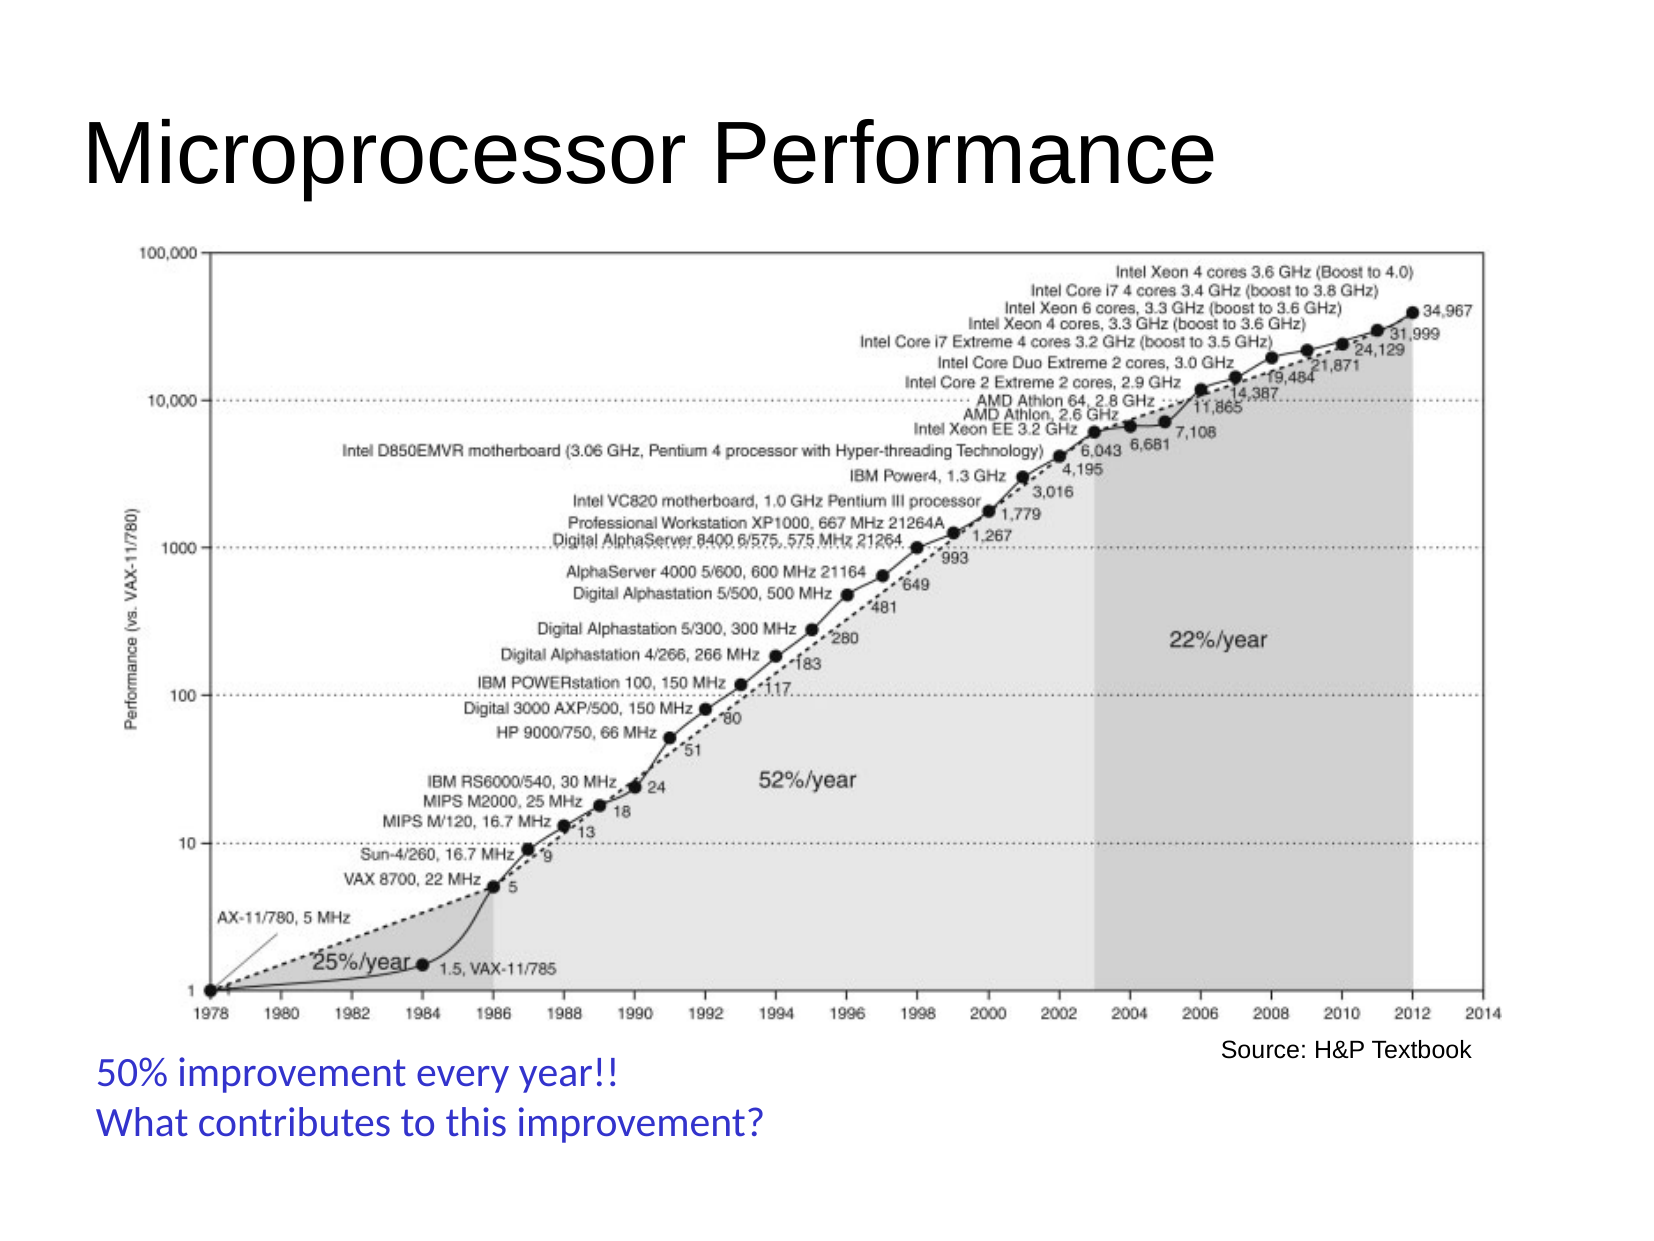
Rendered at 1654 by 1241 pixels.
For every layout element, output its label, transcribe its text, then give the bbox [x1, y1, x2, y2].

text_box Source: H&P Textbook [1206, 1026, 1488, 1072]
title Microprocessor Performance [82, 49, 1571, 257]
text_box 50% improvement every year!! What contributes to this improvement? [81, 1037, 781, 1153]
picture [123, 257, 1502, 1023]
